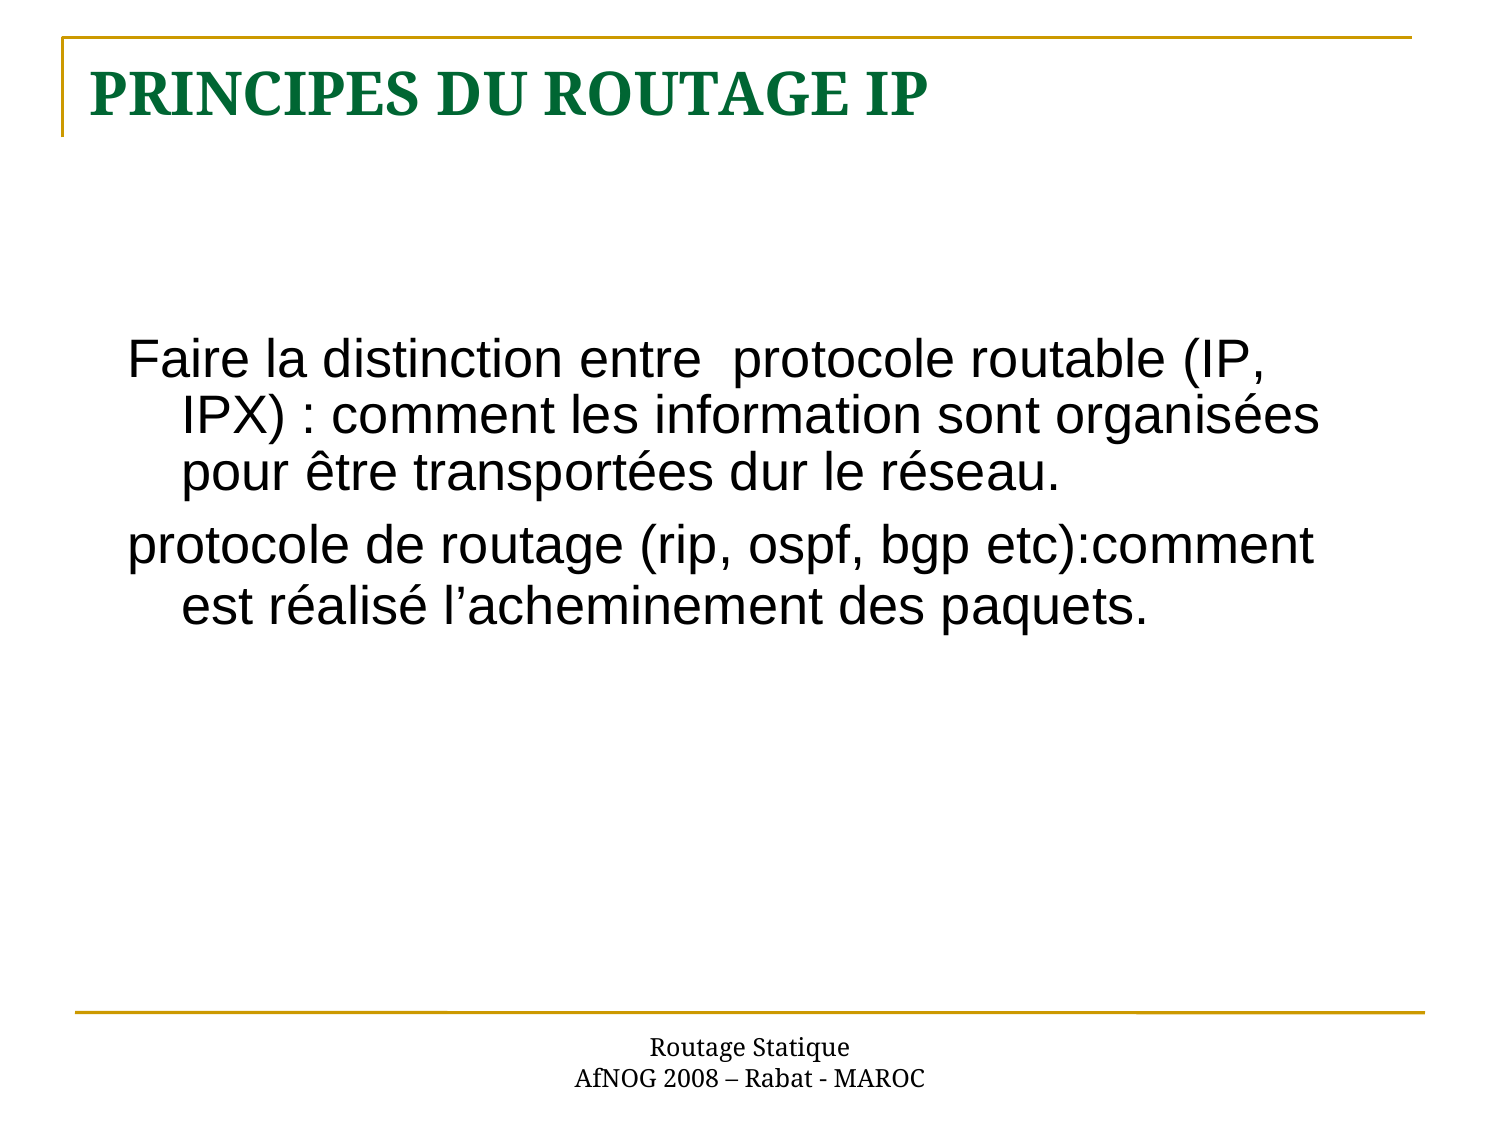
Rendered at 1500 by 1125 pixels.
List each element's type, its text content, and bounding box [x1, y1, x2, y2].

title PRINCIPES DU ROUTAGE IP [75, 45, 1426, 233]
list Faire la distinction entre protocole routable (IP, IPX) : comment les information sont organisées pour être transportées dur le réseau. protocole de routage (rip, ospf, bgp etc):comment est réalisé l’acheminement des paquets. [112, 324, 1388, 1076]
